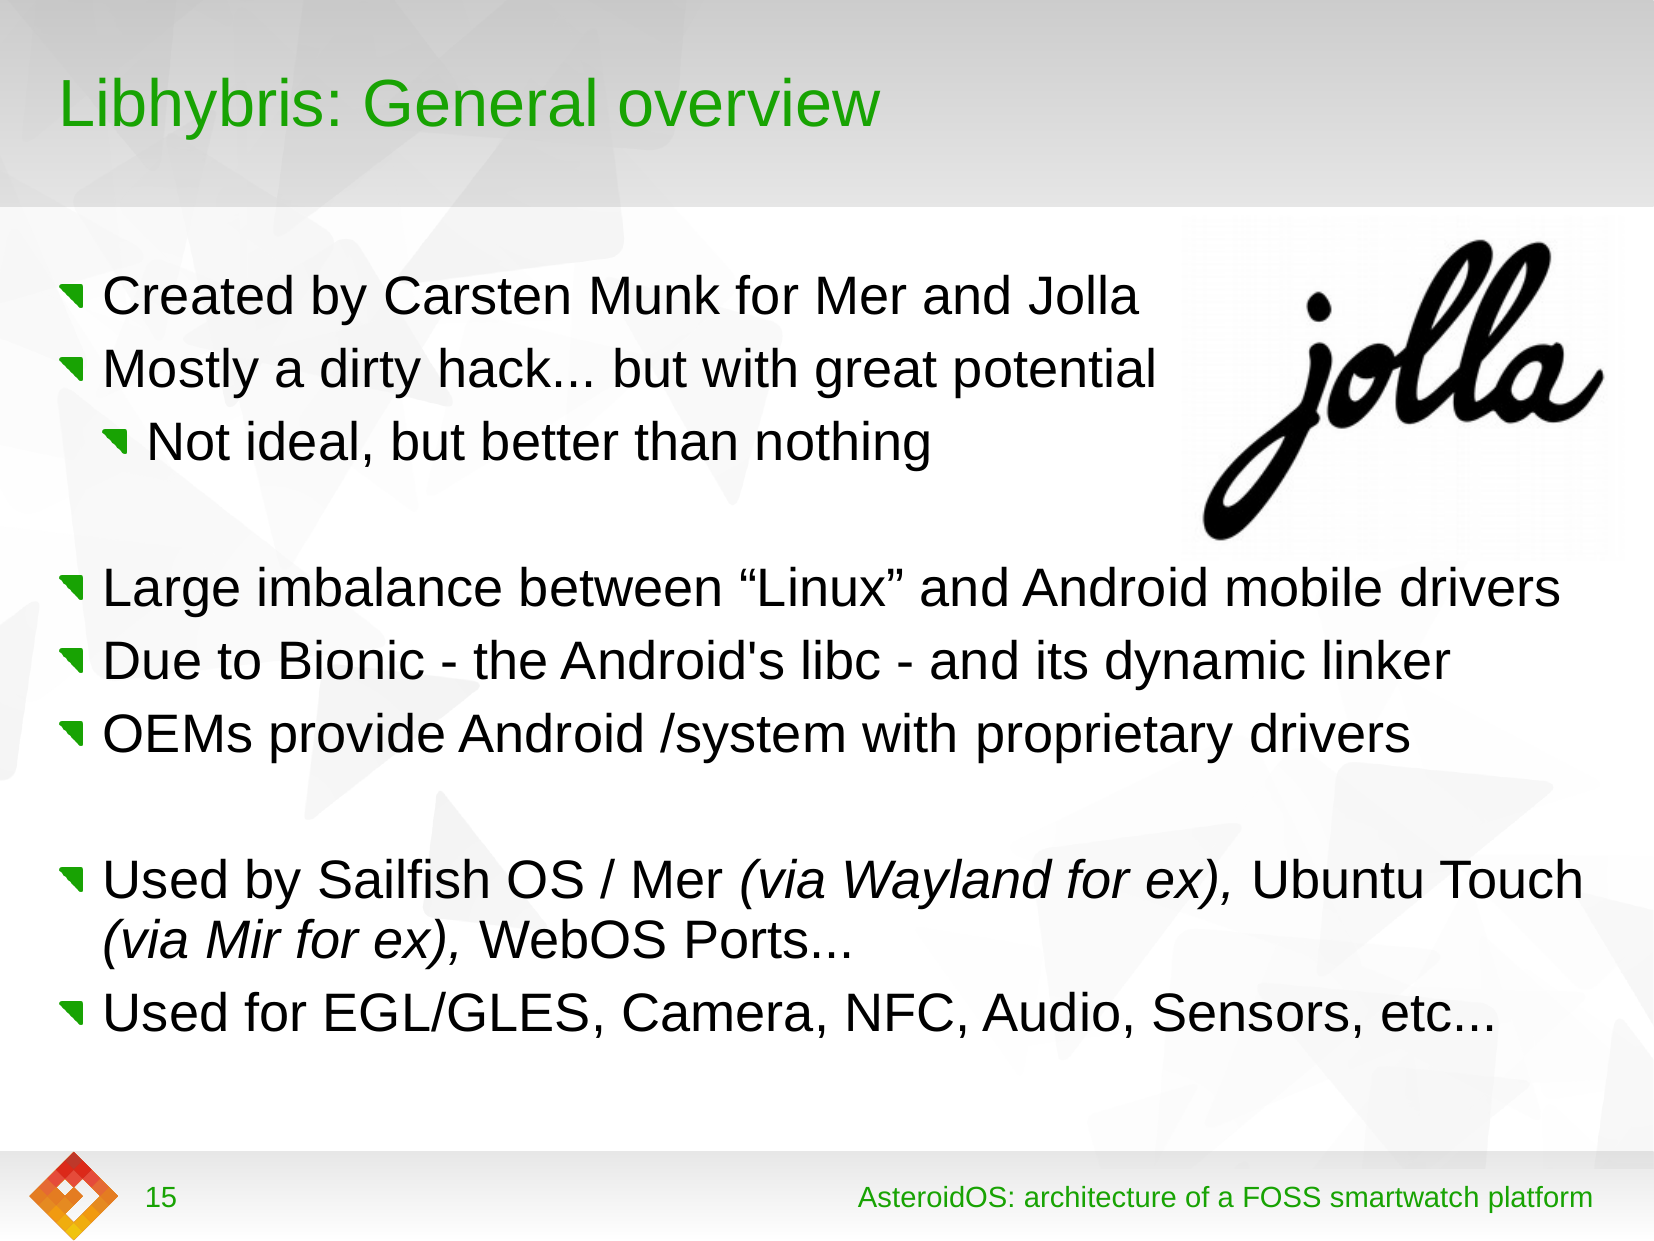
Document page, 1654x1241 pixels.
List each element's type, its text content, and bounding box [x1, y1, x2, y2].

title Libhybris: General overview [59, 29, 1595, 178]
picture [0, 0, 783, 931]
picture [915, 215, 1654, 1169]
list Created by Carsten Munk for Mer and Jolla Mostly a dirty hack... but with great potential Not ideal, but better than nothing Large imbalance between “Linux” and Android mobile drivers Due to Bionic - the Android's libc - and its dynamic linker OEMs provide Android /system with proprietary drivers Used by Sailfish OS / Mer (via Wayland for ex), Ubuntu Touch (via Mir for ex), WebOS Ports... Used for EGL/GLES, Camera, NFC, Audio, Sensors, etc... [59, 265, 1595, 1117]
